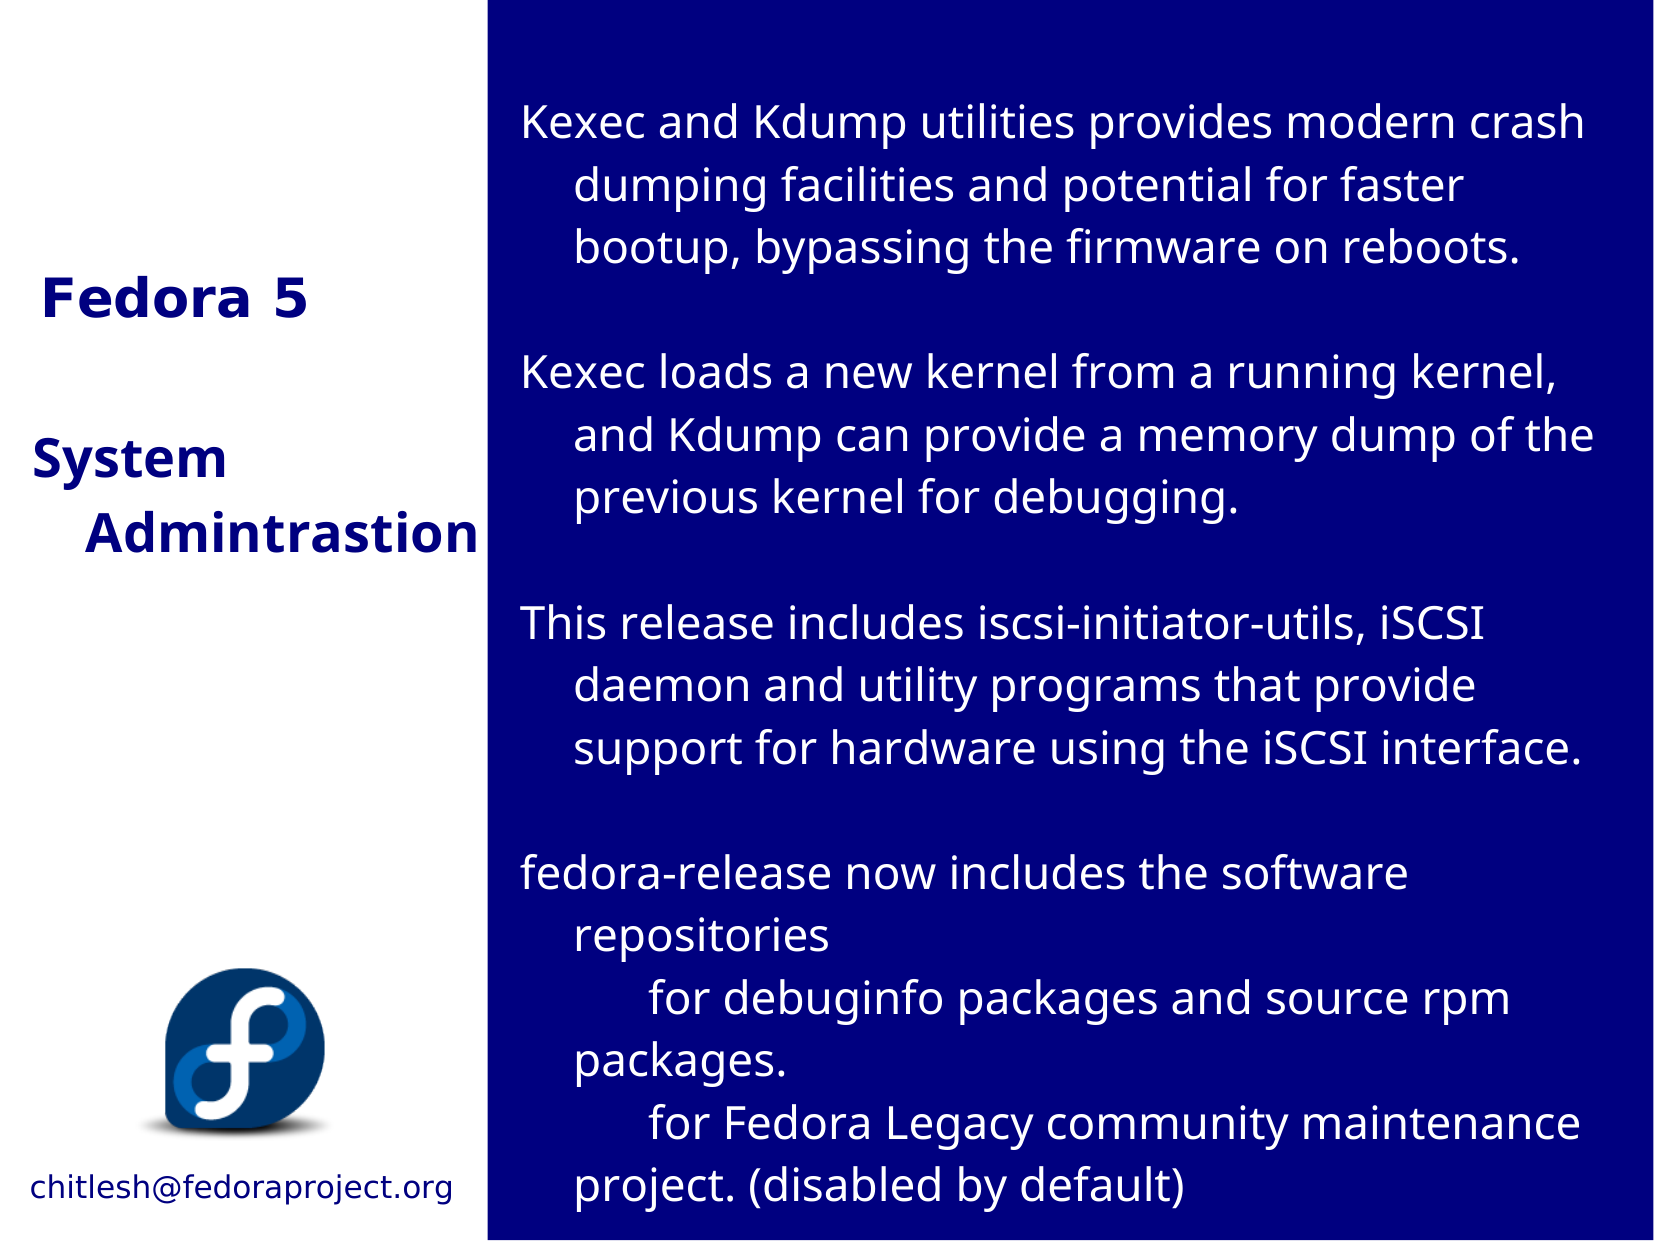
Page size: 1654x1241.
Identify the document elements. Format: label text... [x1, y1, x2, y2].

picture [132, 967, 339, 1141]
text_box System Admintrastion [0, 412, 431, 561]
text_box Fedora 5 [25, 259, 325, 338]
text_box Kexec and Kdump utilities provides modern crash dumping facilities and potential for faster bootup, bypassing the firmware on reboots. Kexec loads a new kernel from a running kernel, and Kdump can provide a memory dump of the previous kernel for debugging. This release includes iscsi-initiator-utils, iSCSI daemon and utility programs that provide support for hardware using the iSCSI interface. fedora-release now includes the software repositories for debuginfo packages and source rpm packages. for Fedora Legacy community maintenance project. (disabled by default) [487, 82, 1621, 1094]
